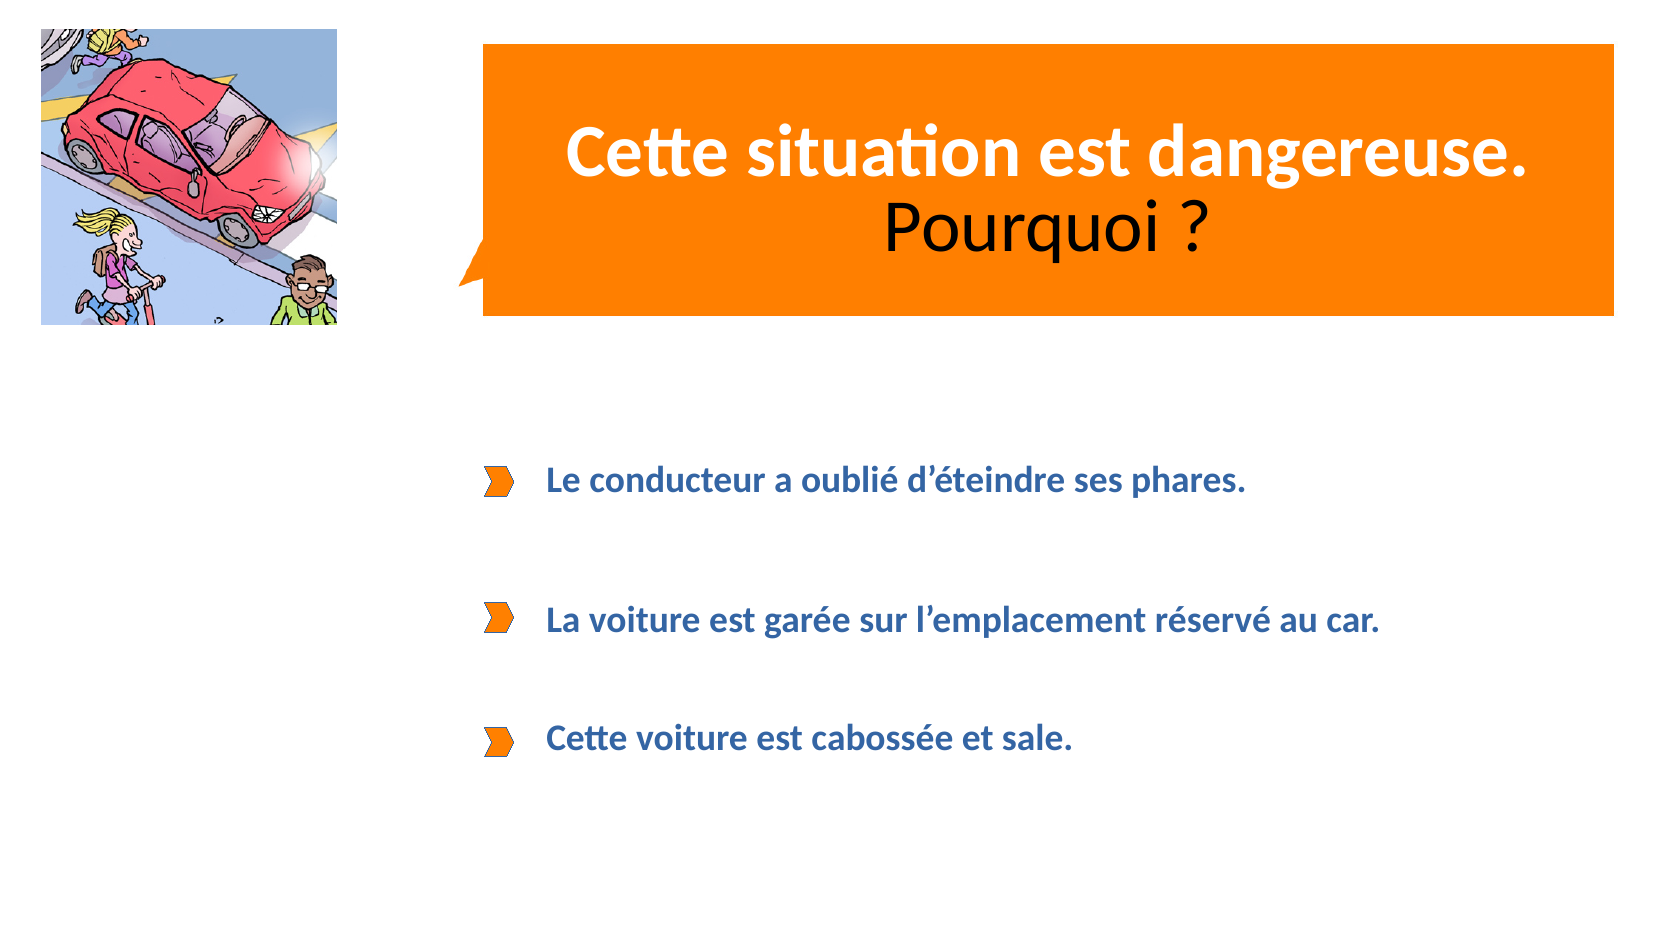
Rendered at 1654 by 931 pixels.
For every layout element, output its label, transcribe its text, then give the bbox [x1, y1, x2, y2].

text_box [484, 727, 514, 757]
text_box Cette situation est dangereuse. Pourquoi ? [472, 112, 1625, 278]
text_box [484, 602, 514, 633]
picture [5, 0, 1654, 345]
text_box [484, 466, 514, 497]
text_box Cette voiture est cabossée et sale. [531, 715, 1182, 768]
text_box La voiture est garée sur l’emplacement réservé au car. [531, 596, 1601, 650]
text_box Le conducteur a oublié d’éteindre ses phares. [531, 456, 1329, 510]
